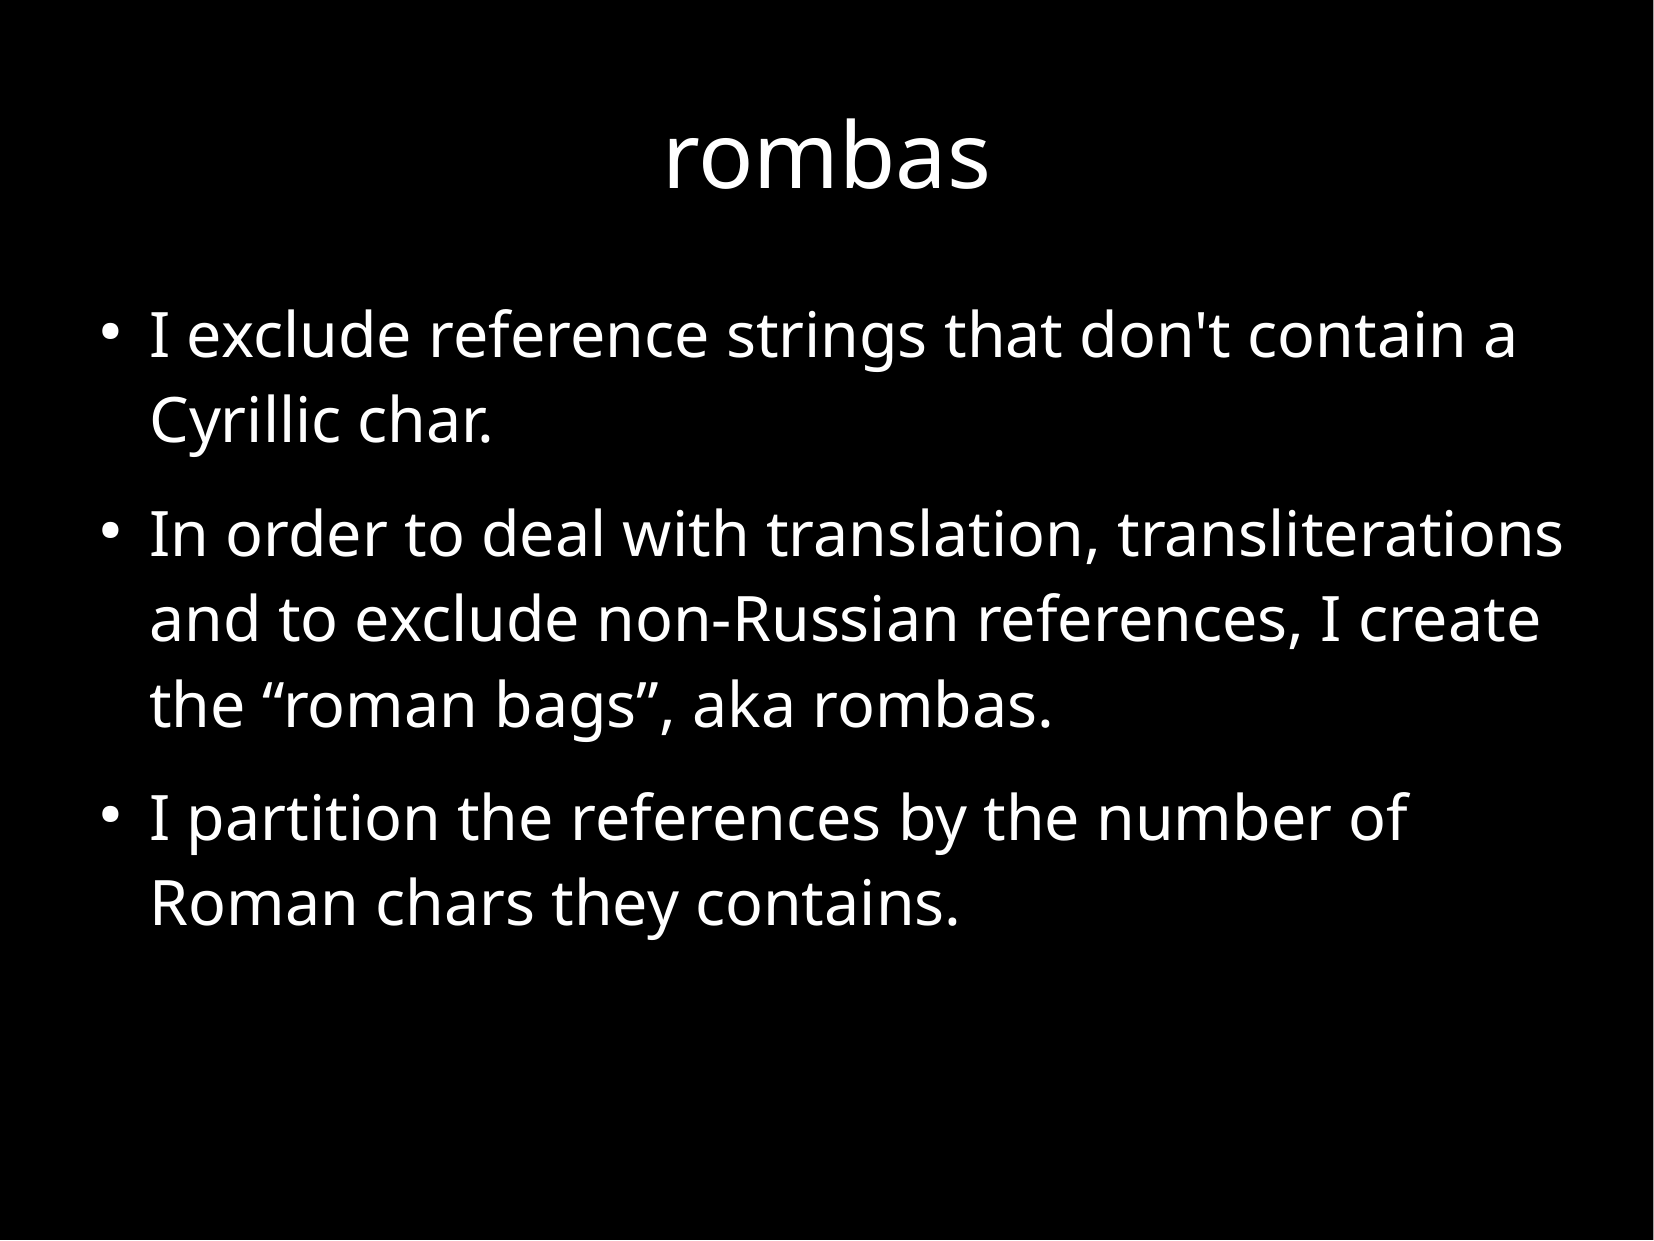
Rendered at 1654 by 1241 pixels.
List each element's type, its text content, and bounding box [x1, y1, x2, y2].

list I exclude reference strings that don't contain a Cyrillic char. In order to deal with translation, transliterations and to exclude non-Russian references, I create the “roman bags”, aka rombas. I partition the references by the number of Roman chars they contains. [82, 290, 1571, 1010]
title rombas [82, 49, 1571, 257]
